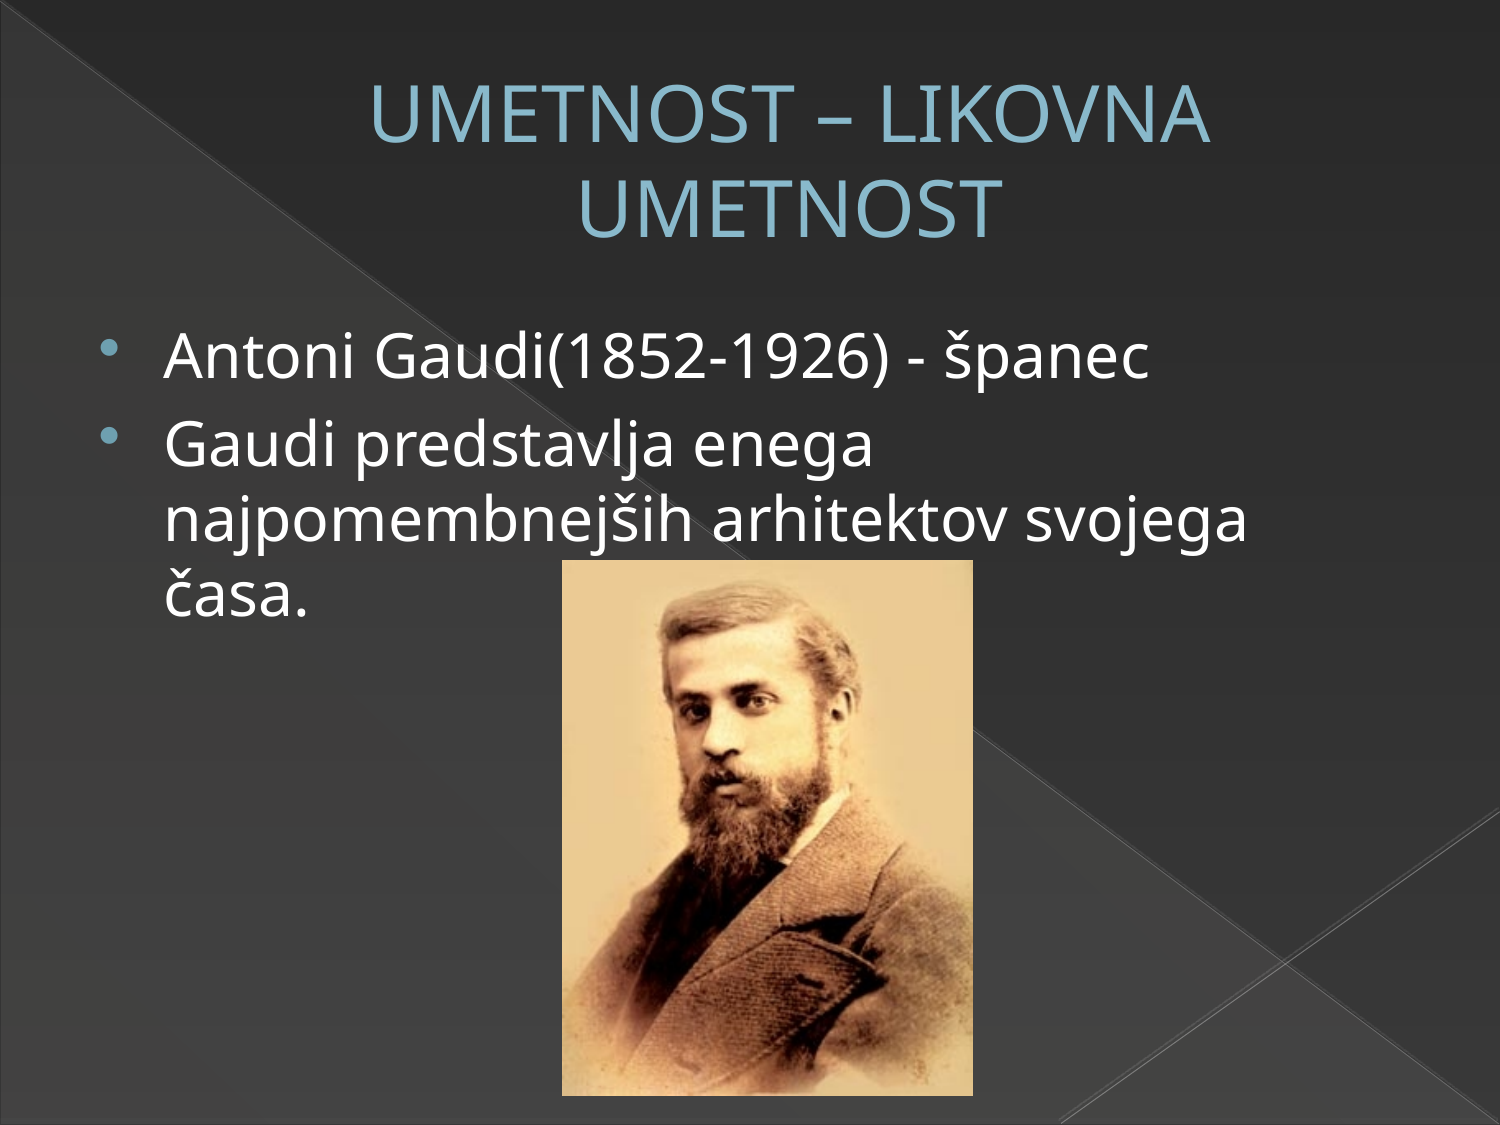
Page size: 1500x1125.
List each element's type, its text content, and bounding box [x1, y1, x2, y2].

list Antoni Gaudi(1852-1926) - španec Gaudi predstavlja enega najpomembnejših arhitektov svojega časa. [75, 308, 1425, 1059]
title UMETNOST – LIKOVNA UMETNOST [75, 43, 1425, 274]
picture [562, 560, 973, 1096]
